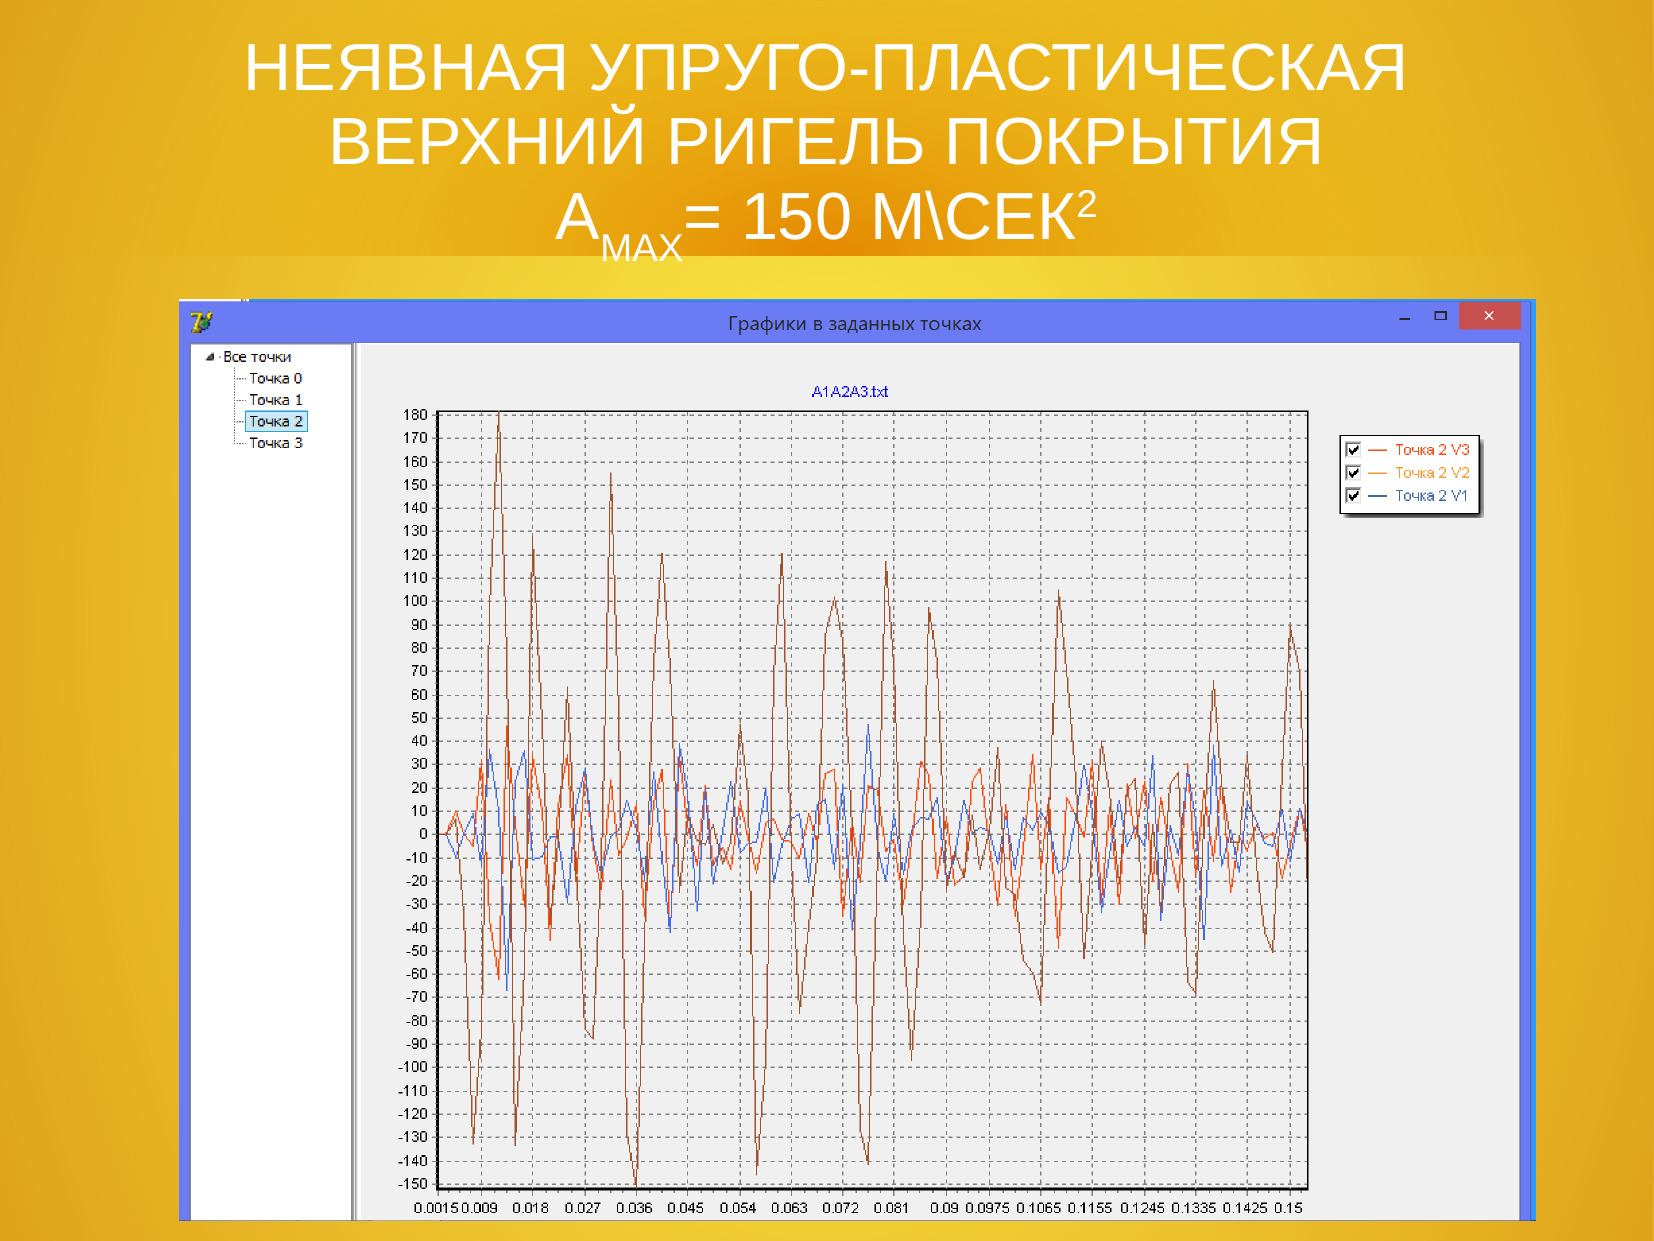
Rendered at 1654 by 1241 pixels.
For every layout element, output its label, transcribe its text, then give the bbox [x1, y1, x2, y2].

picture [179, 299, 1536, 1222]
title НЕЯВНАЯ УПРУГО-ПЛАСТИЧЕСКАЯ ВЕРХНИЙ РИГЕЛЬ ПОКРЫТИЯ АМАХ= 150 М\СЕК2 [82, 29, 1571, 270]
